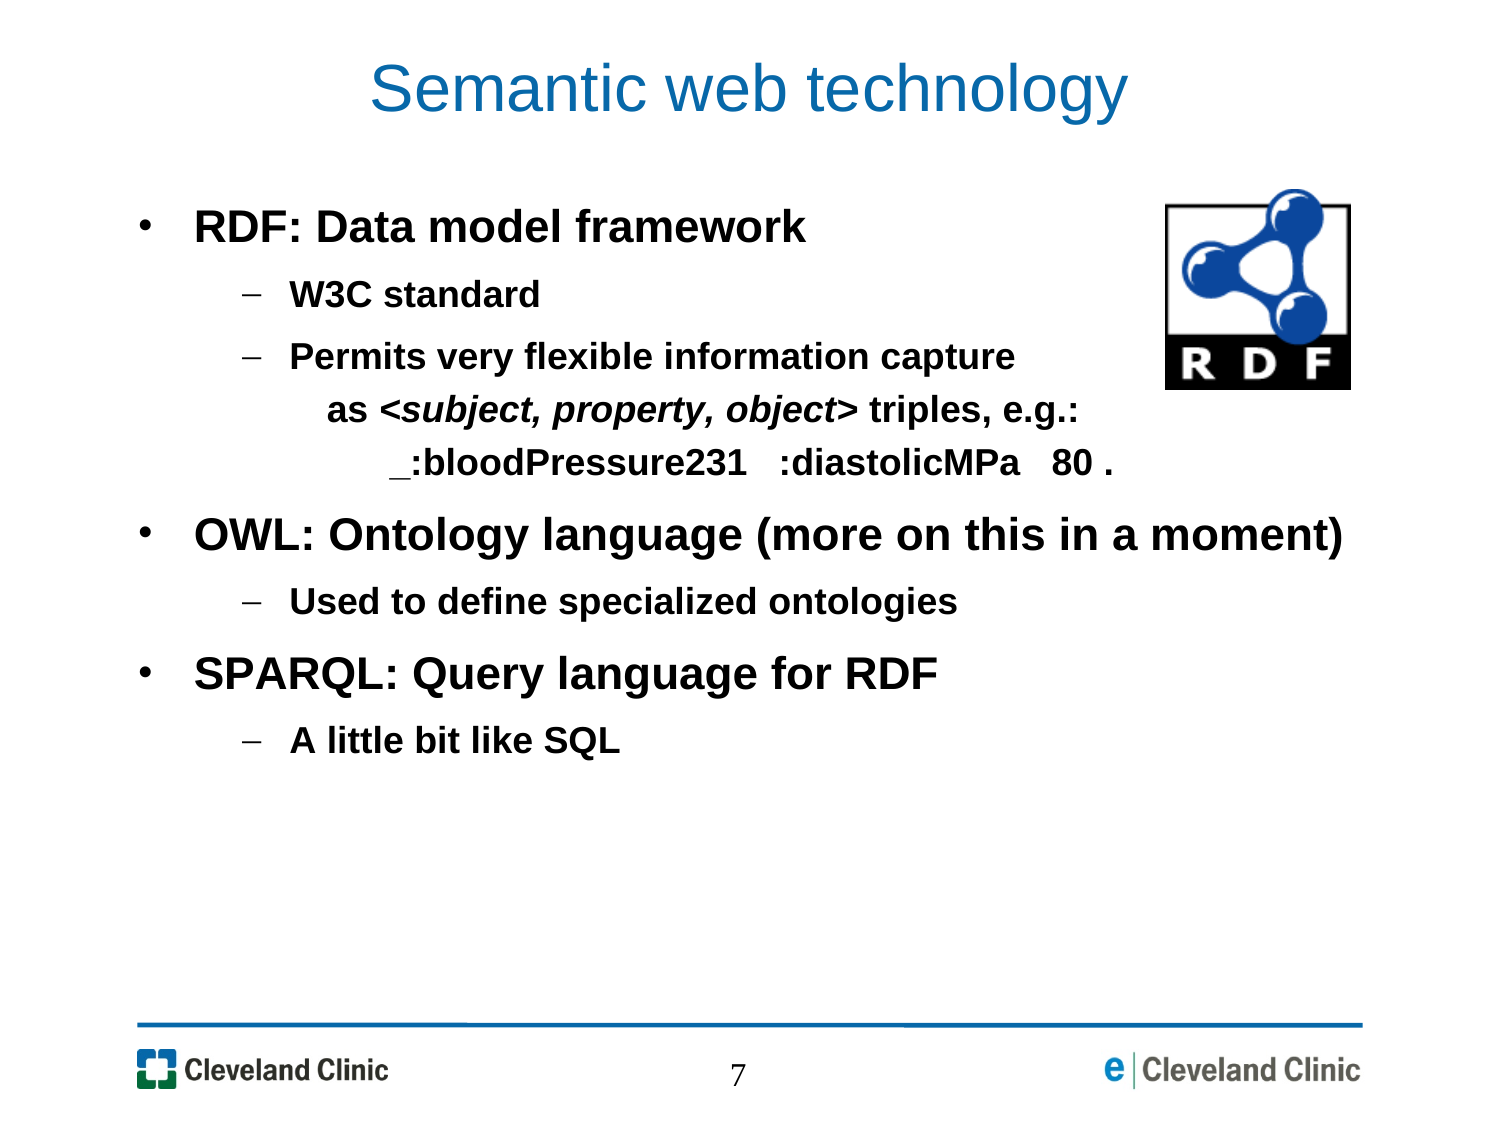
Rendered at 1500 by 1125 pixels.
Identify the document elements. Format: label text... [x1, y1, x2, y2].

picture [1165, 189, 1351, 390]
picture [1101, 1049, 1365, 1092]
picture [137, 1049, 388, 1089]
title Semantic web technology [0, 6, 1500, 149]
list RDF: Data model framework W3C standard Permits very flexible information capture as <subject, property, object> triples, e.g.: _:bloodPressure231 :diastolicMPa 80 . OWL: Ontology language (more on this in a moment) Used to define specialized ontologies SPARQL: Query language for RDF A little bit like SQL [115, 179, 1387, 1005]
